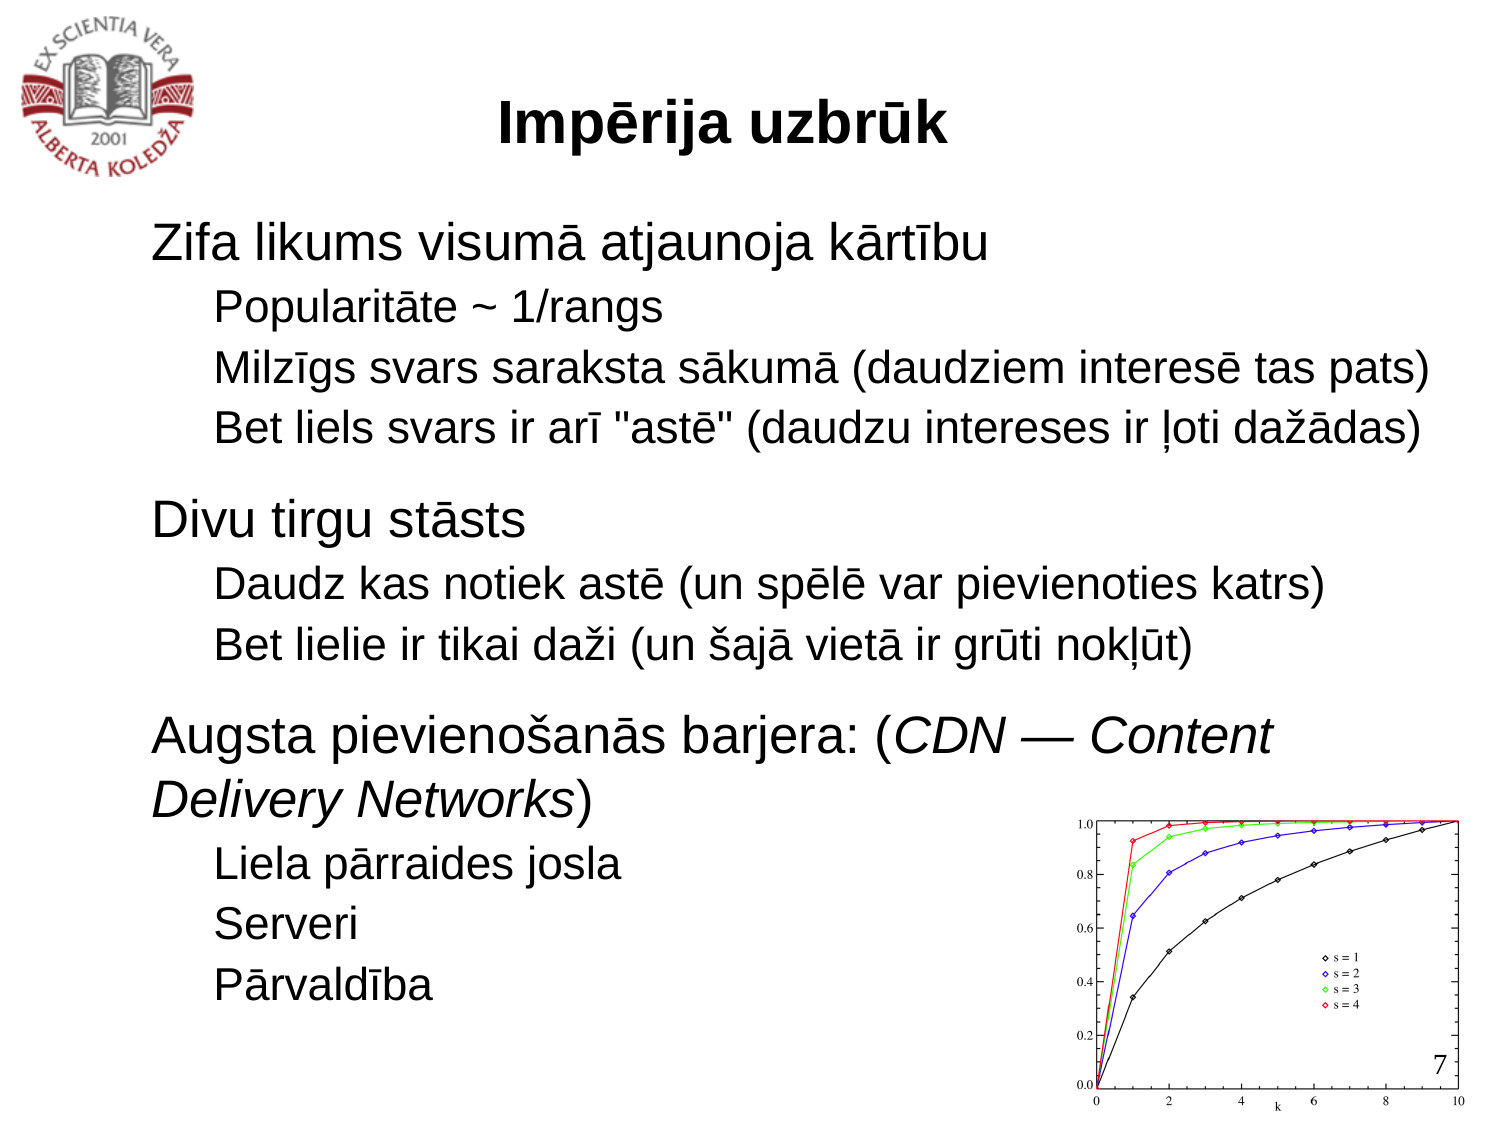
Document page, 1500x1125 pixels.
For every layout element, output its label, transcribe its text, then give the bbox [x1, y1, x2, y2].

list Zifa likums visumā atjaunoja kārtību Popularitāte ~ 1/rangs Milzīgs svars saraksta sākumā (daudziem interesē tas pats) Bet liels svars ir arī "astē" (daudzu intereses ir ļoti dažādas) Divu tirgu stāsts Daudz kas notiek astē (un spēlē var pievienoties katrs) Bet lielie ir tikai daži (un šajā vietā ir grūti nokļūt) Augsta pievienošanās barjera: (CDN — Content Delivery Networks) Liela pārraides josla Serveri Pārvaldība [74, 200, 1463, 1101]
picture [1068, 813, 1473, 1116]
text_box <skaitlis> [1312, 1037, 1463, 1101]
picture [21, 16, 194, 177]
title Impērija uzbrūk [50, 62, 1374, 175]
